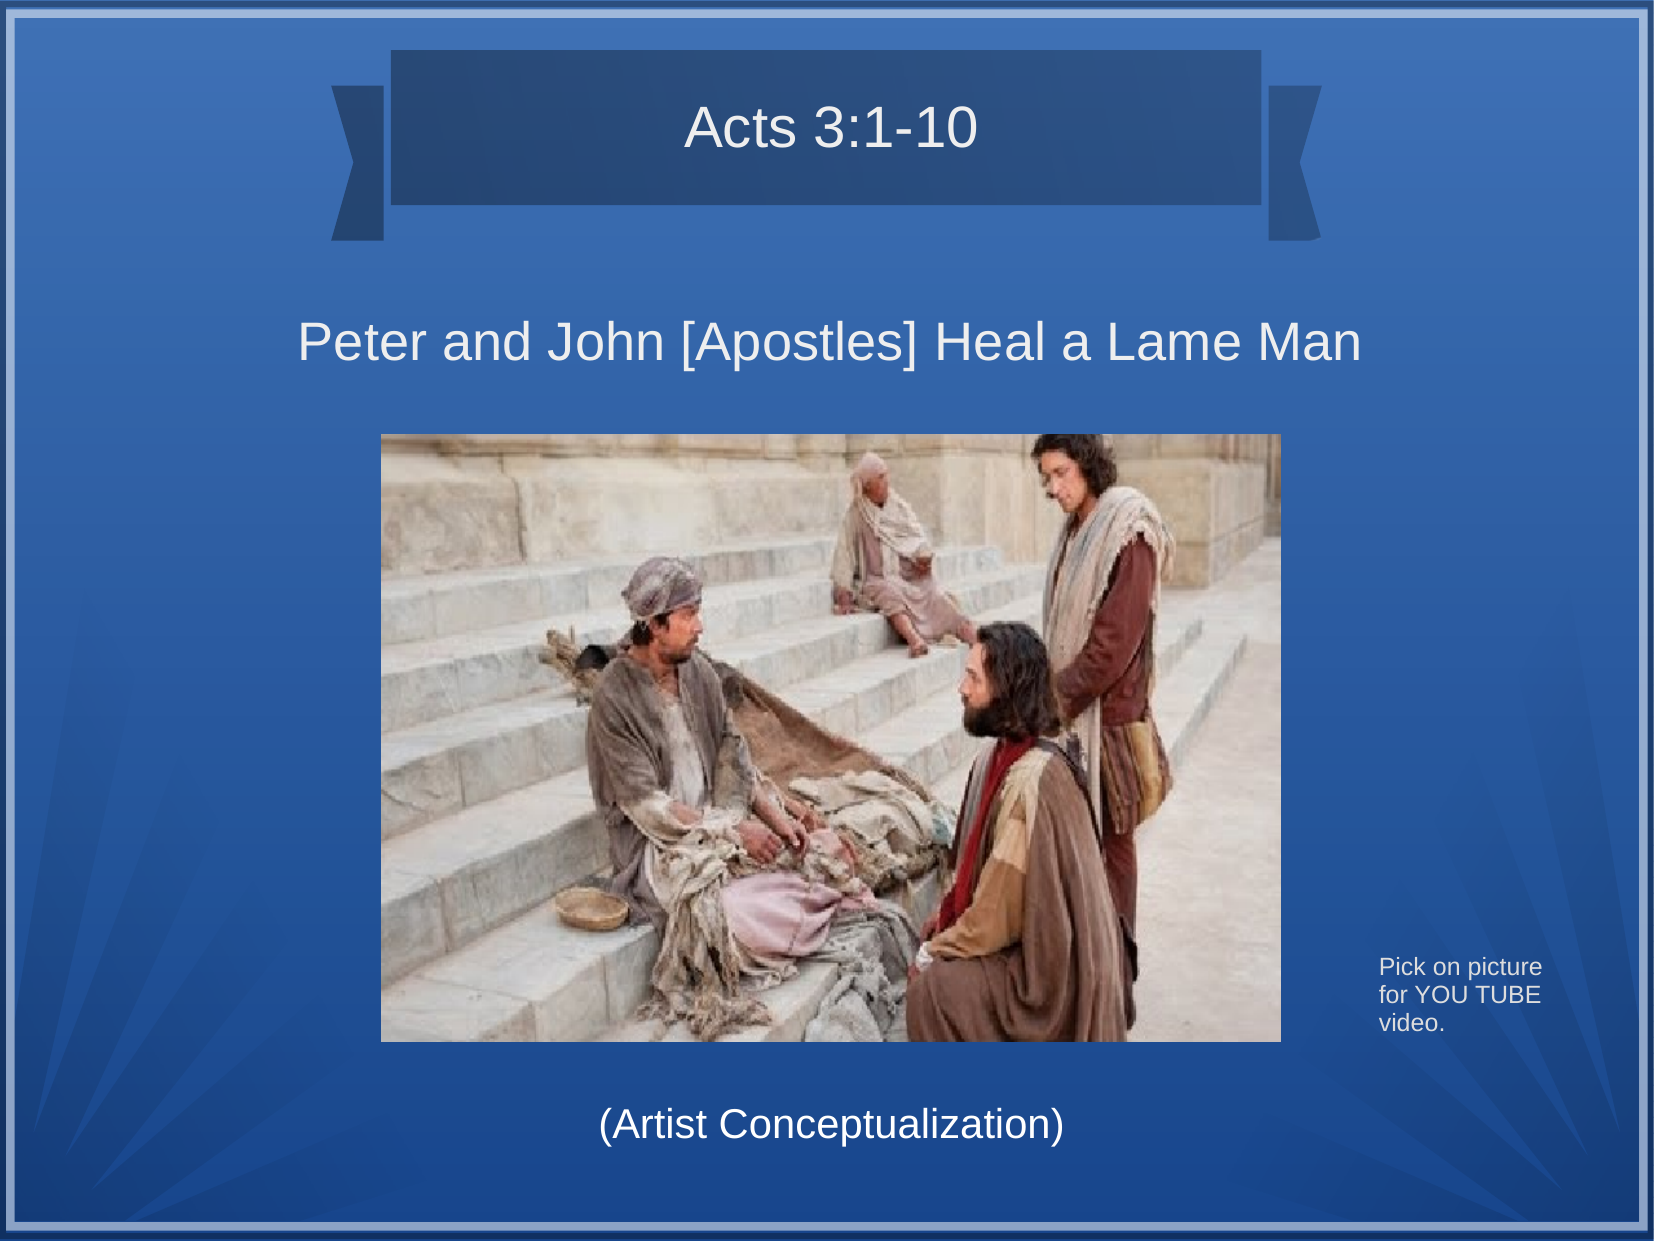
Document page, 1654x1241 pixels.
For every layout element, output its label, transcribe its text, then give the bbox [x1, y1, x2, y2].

text_box Acts 3:1-10 [576, 73, 1087, 182]
text_box Peter and John [Apostles] Heal a Lame Man [122, 285, 1560, 1191]
text_box Pick on picture for YOU TUBE video. [1364, 945, 1560, 1045]
picture [381, 434, 1281, 1042]
text_box (Artist Conceptualization) [583, 1093, 1081, 1156]
